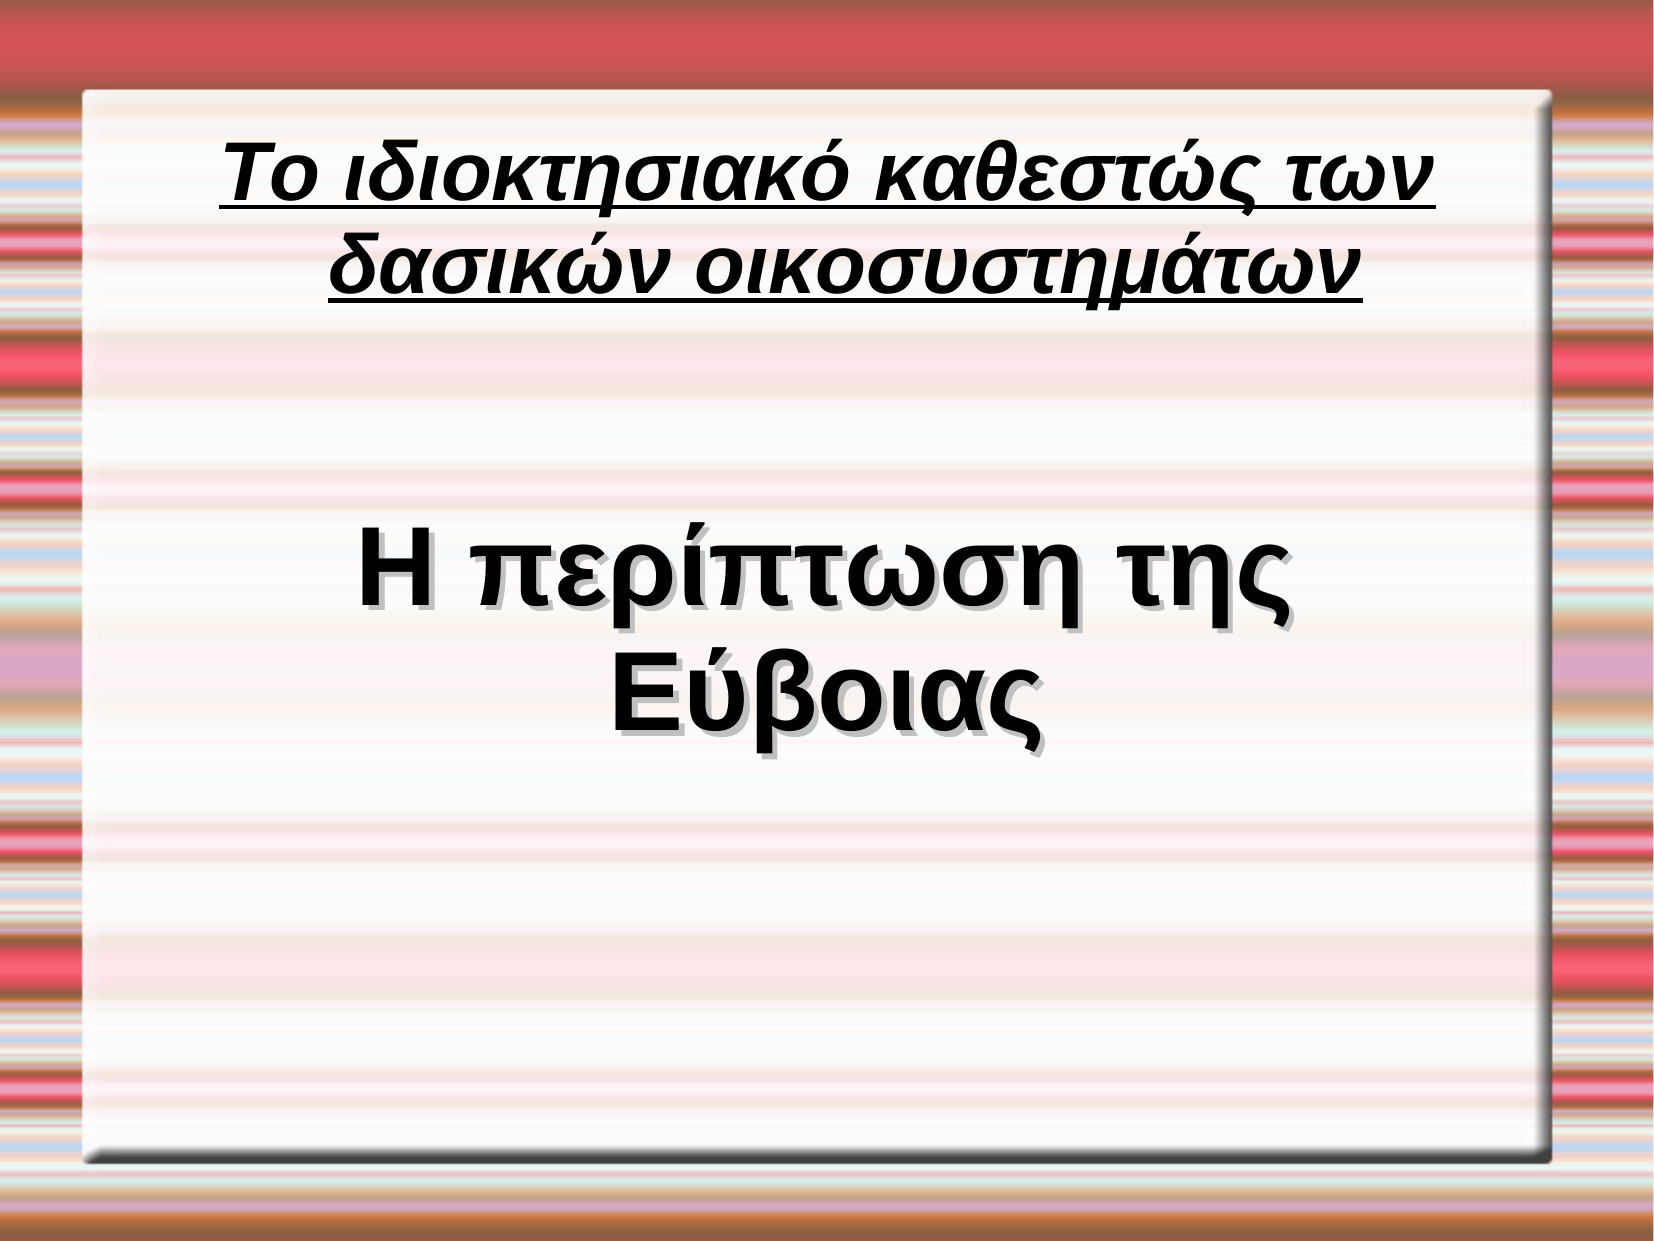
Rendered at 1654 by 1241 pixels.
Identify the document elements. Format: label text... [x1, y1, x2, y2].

title Το ιδιοκτησιακό καθεστώς των δασικών οικοσυστημάτων [121, 114, 1534, 322]
subtitle Η περίπτωση της Εύβοιας [134, 350, 1516, 1132]
picture [0, 0, 1654, 1241]
